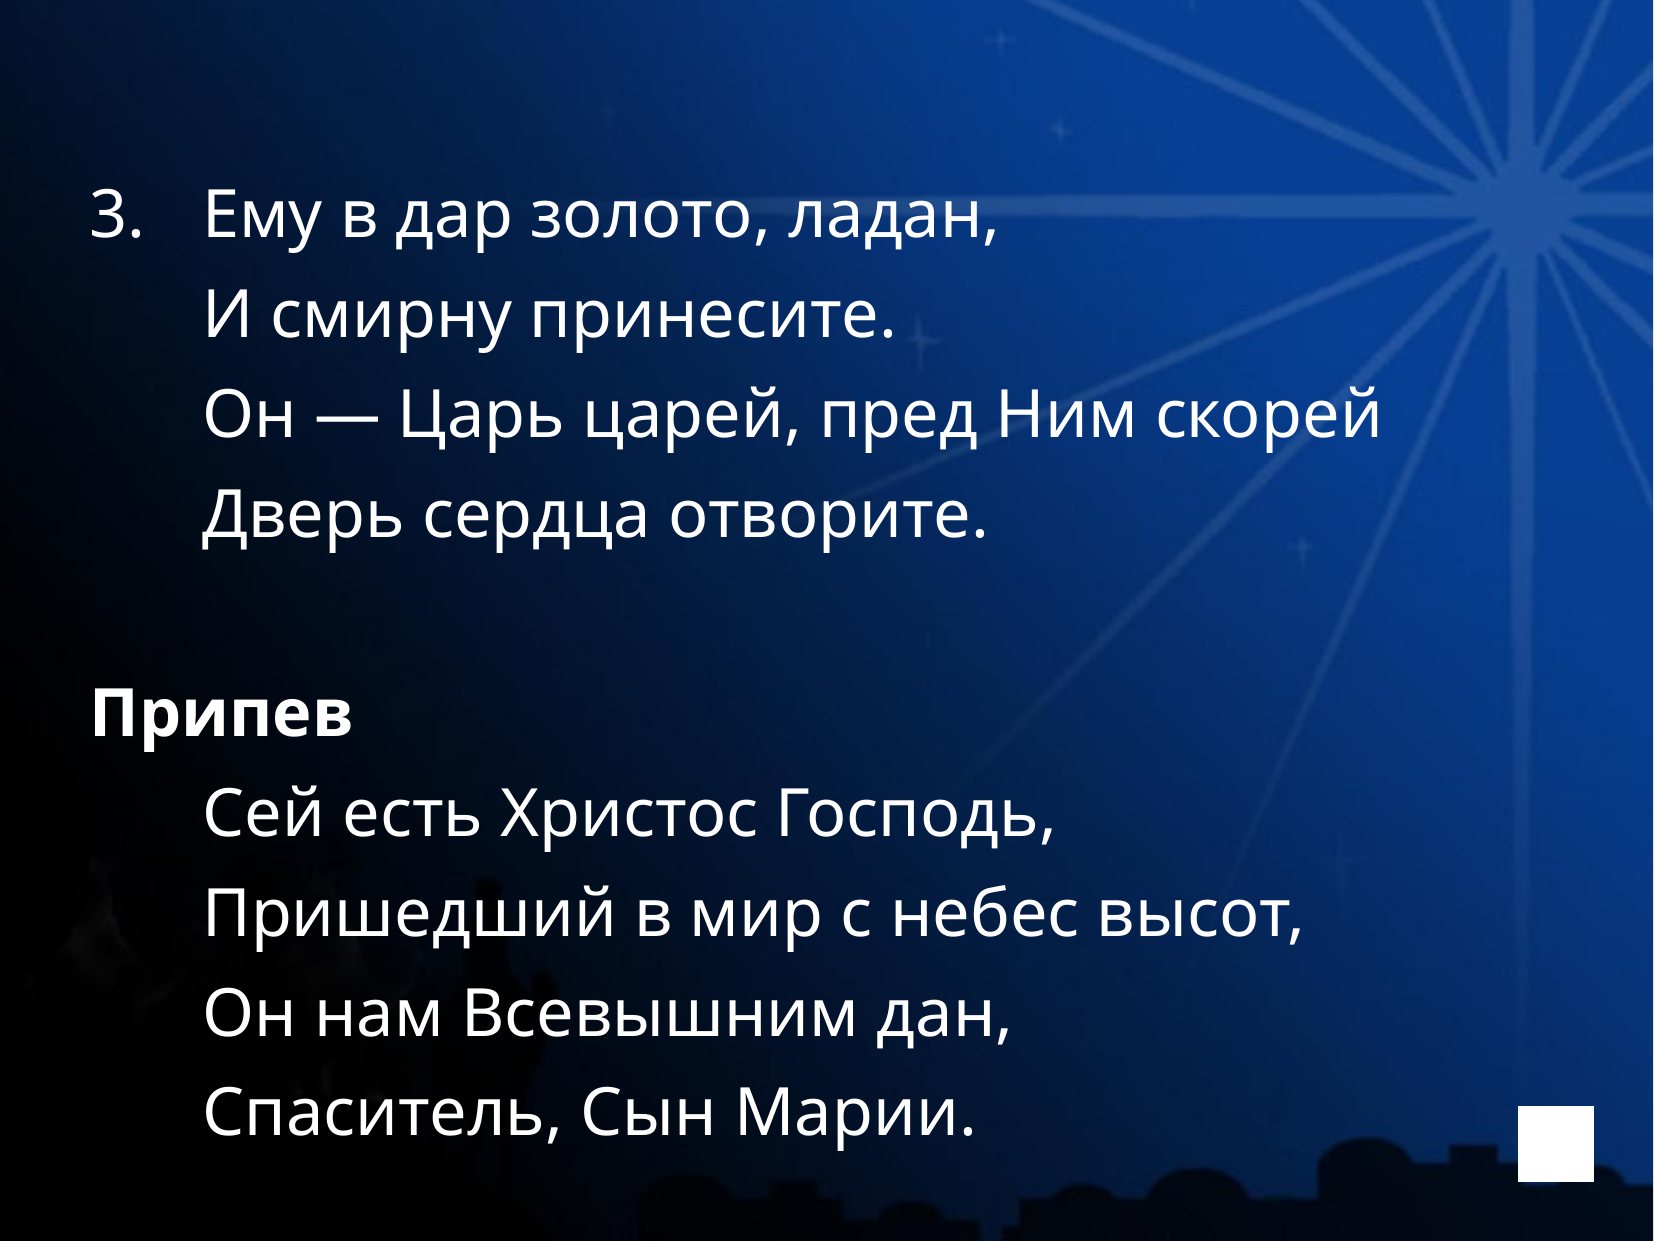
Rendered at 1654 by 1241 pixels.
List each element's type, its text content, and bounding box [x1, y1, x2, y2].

picture [0, 0, 1654, 1241]
text_box [1518, 1106, 1594, 1182]
text_box 3. Ему в дар золото, ладан, И смирну принесите. Он — Царь царей, пред Ним скорей Дверь сердца отворите. Припев Сей есть Христос Господь, Пришедший в мир с небес высот, Он нам Всевышним дан, Спаситель, Сын Марии. [75, 150, 1576, 1163]
